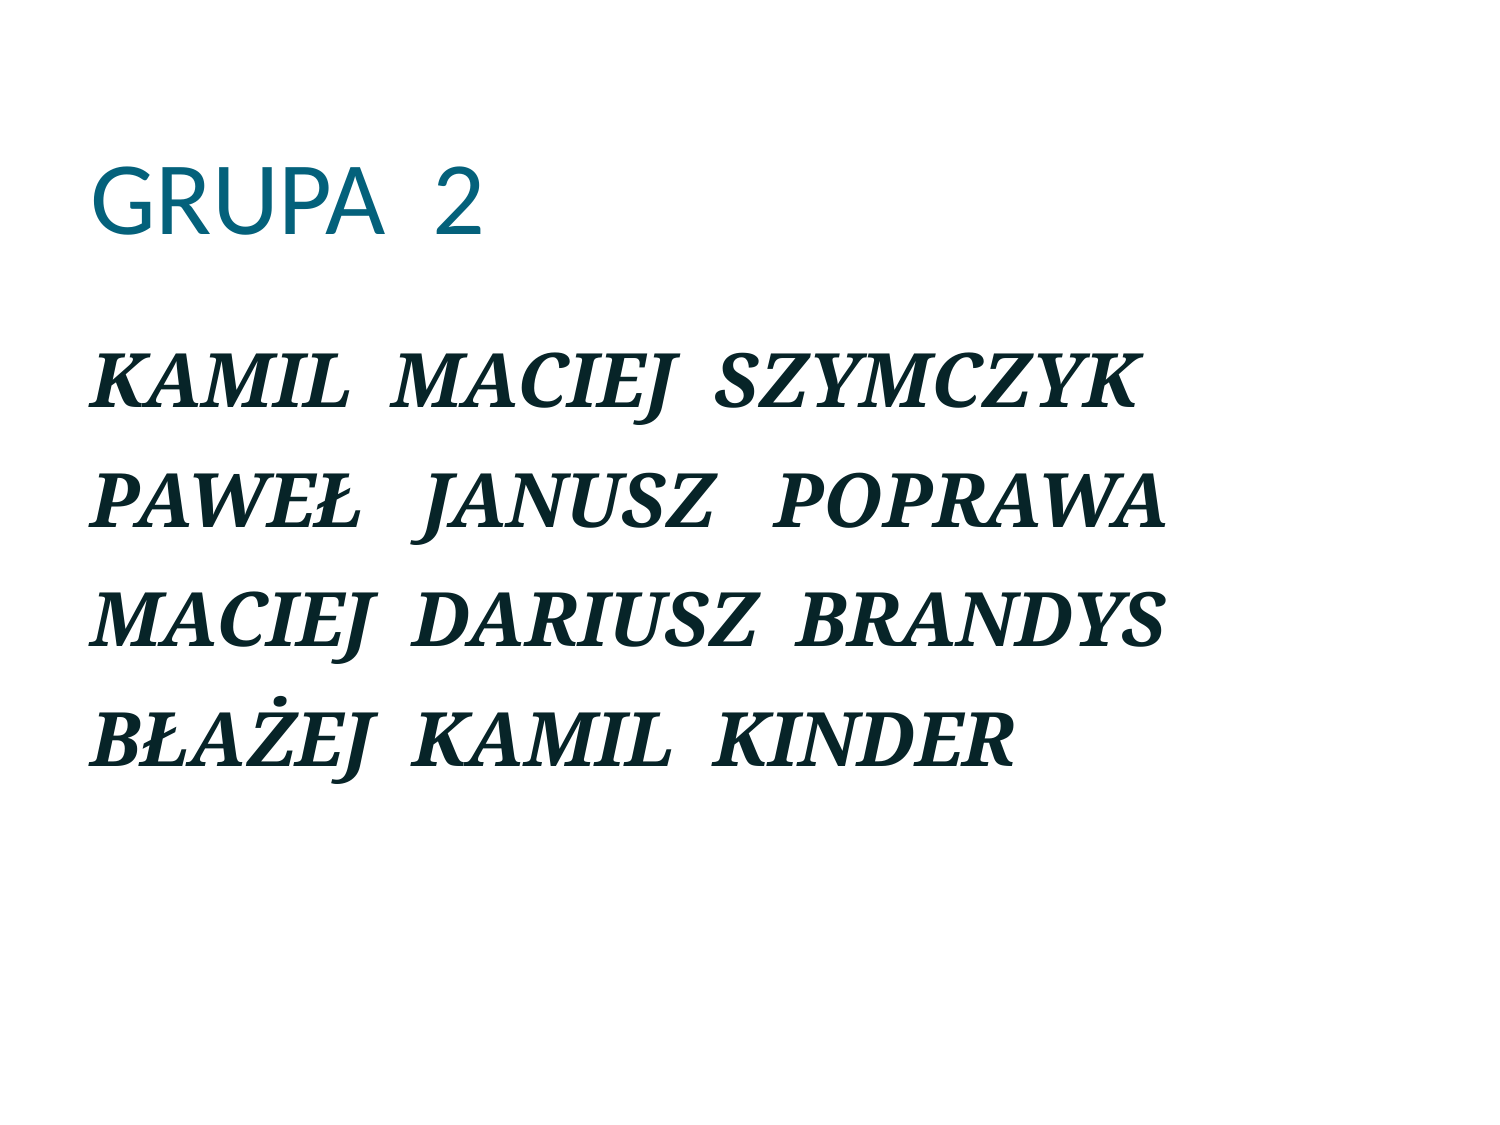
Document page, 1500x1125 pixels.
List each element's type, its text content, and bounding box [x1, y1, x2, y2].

title GRUPA 2 [75, 115, 1425, 303]
list KAMIL MACIEJ SZYMCZYK PAWEŁ JANUSZ POPRAWA MACIEJ DARIUSZ BRANDYS BŁAŻEJ KAMIL KINDER [75, 317, 1425, 1083]
